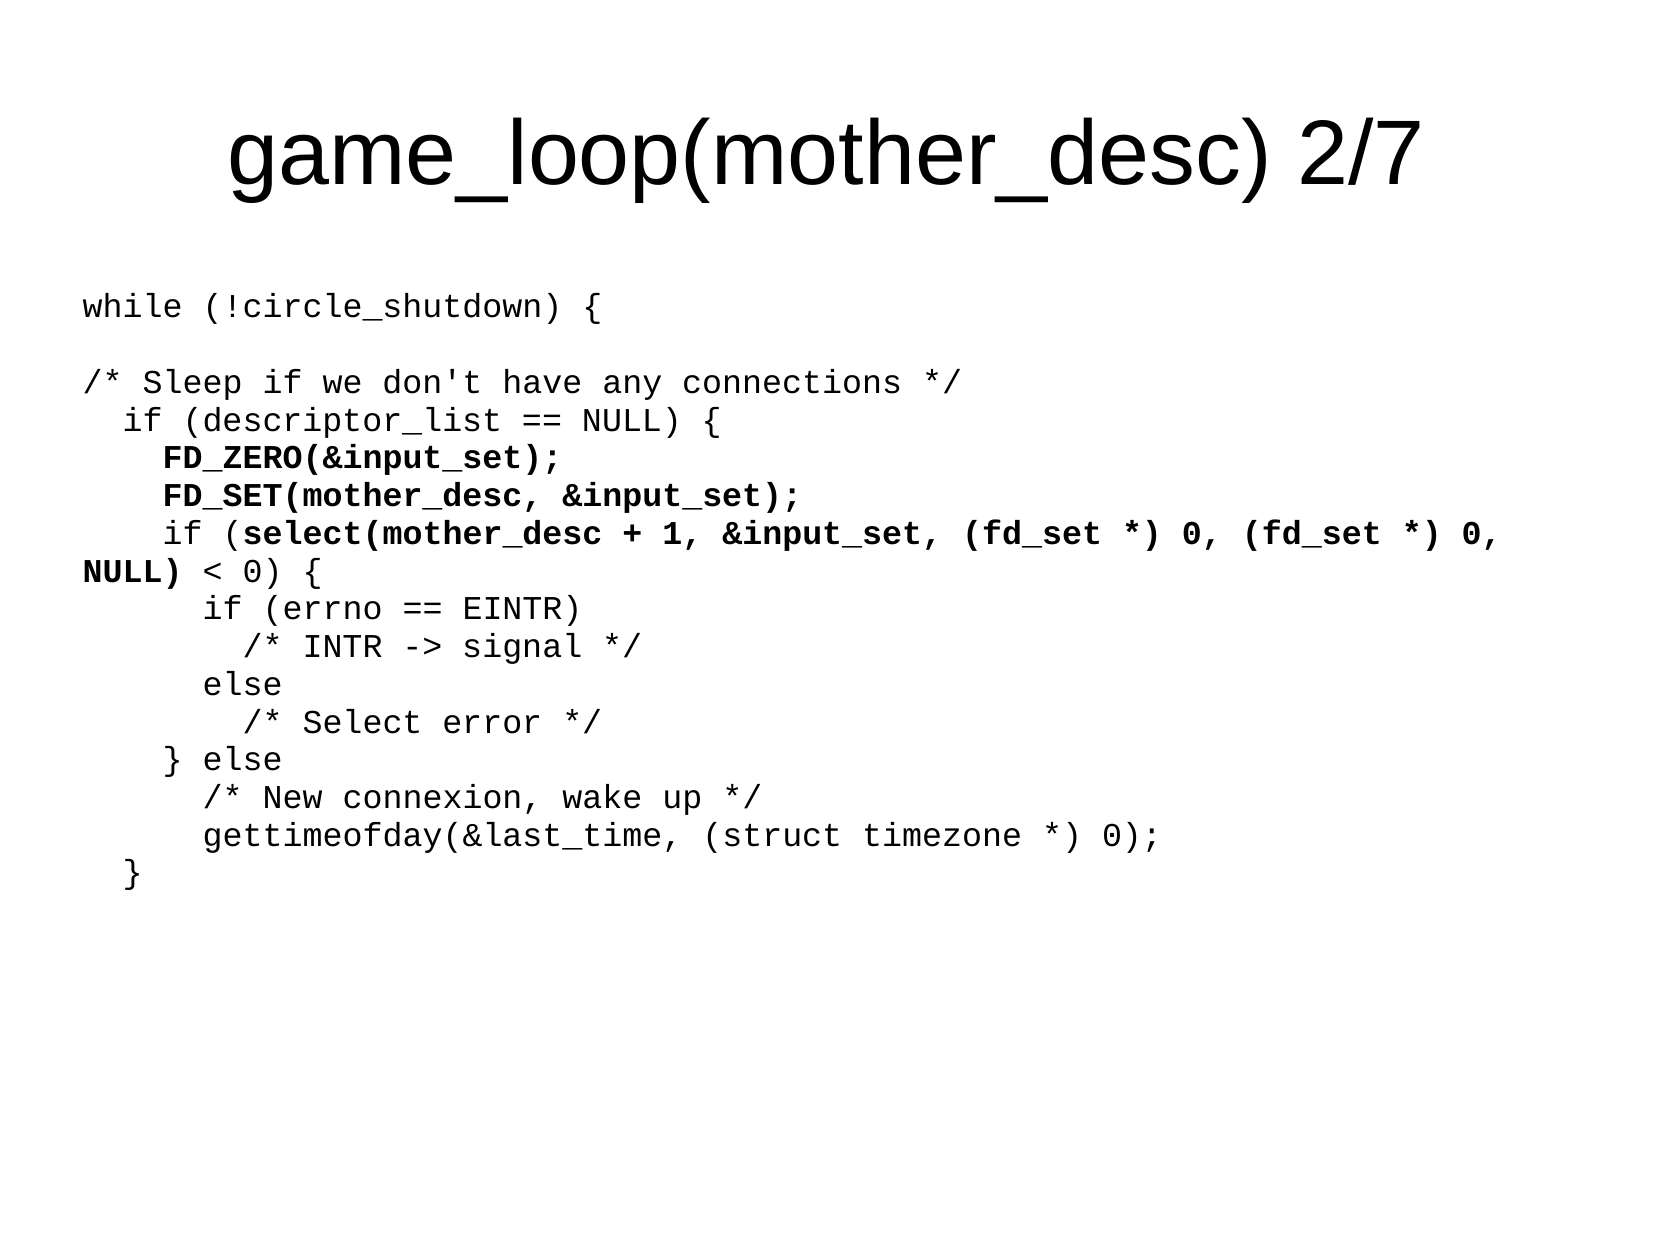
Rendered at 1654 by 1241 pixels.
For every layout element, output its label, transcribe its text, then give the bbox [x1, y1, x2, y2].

title game_loop(mother_desc) 2/7 [82, 56, 1571, 250]
list while (!circle_shutdown) { /* Sleep if we don't have any connections */ if (descriptor_list == NULL) { FD_ZERO(&input_set); FD_SET(mother_desc, &input_set); if (select(mother_desc + 1, &input_set, (fd_set *) 0, (fd_set *) 0, NULL) < 0) { if (errno == EINTR) /* INTR -> signal */ else /* Select error */ } else /* New connexion, wake up */ gettimeofday(&last_time, (struct timezone *) 0); } [82, 290, 1571, 1094]
